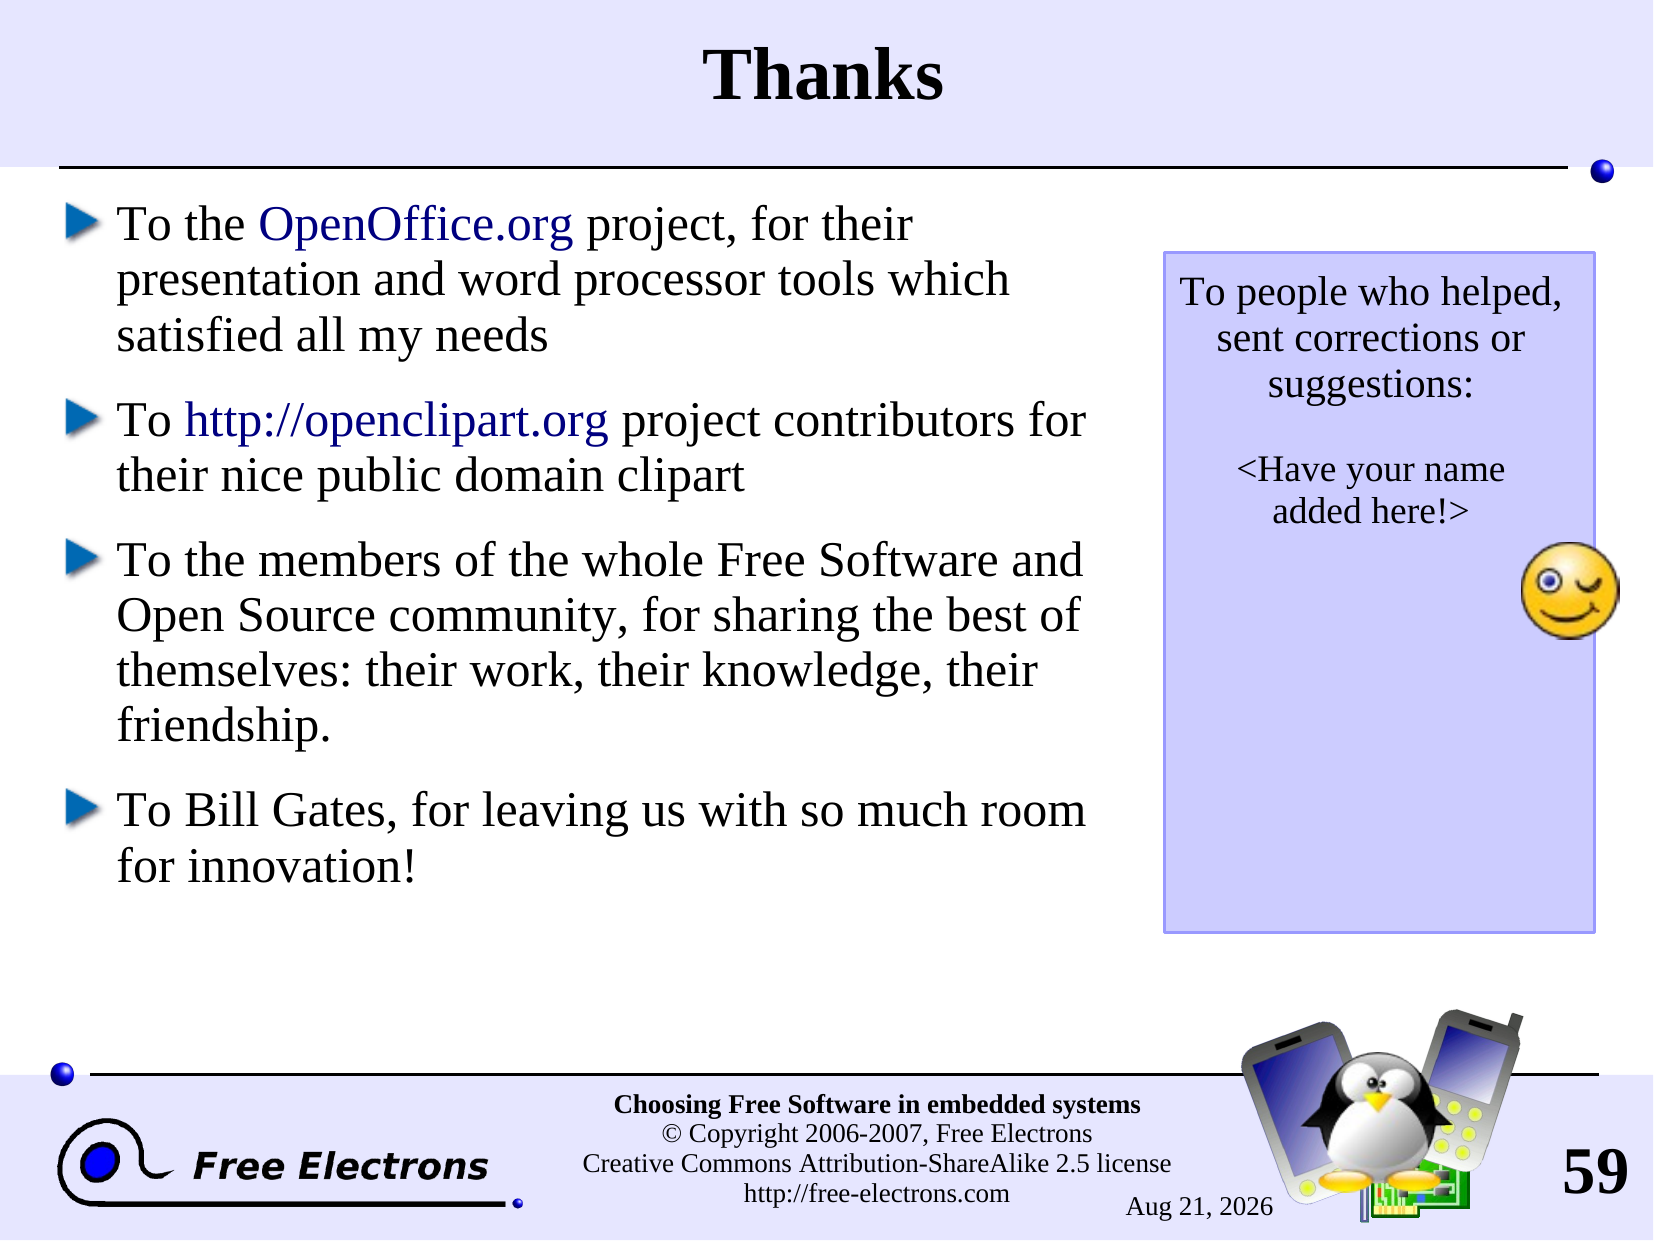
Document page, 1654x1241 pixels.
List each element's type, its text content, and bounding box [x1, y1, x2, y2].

list To the OpenOffice.org project, for their presentation and word processor tools which satisfied all my needs To http://openclipart.org project contributors for their nice public domain clipart To the members of the whole Free Software and Open Source community, for sharing the best of themselves: their work, their knowledge, their friendship. To Bill Gates, for leaving us with so much room for innovation! [45, 196, 1130, 1152]
text_box To people who helped, sent corrections or suggestions: <Have your name added here!> [1164, 252, 1595, 933]
picture [50, 1152, 527, 1216]
title Thanks [60, 12, 1551, 138]
picture [1521, 542, 1620, 640]
picture [1225, 983, 1538, 1240]
